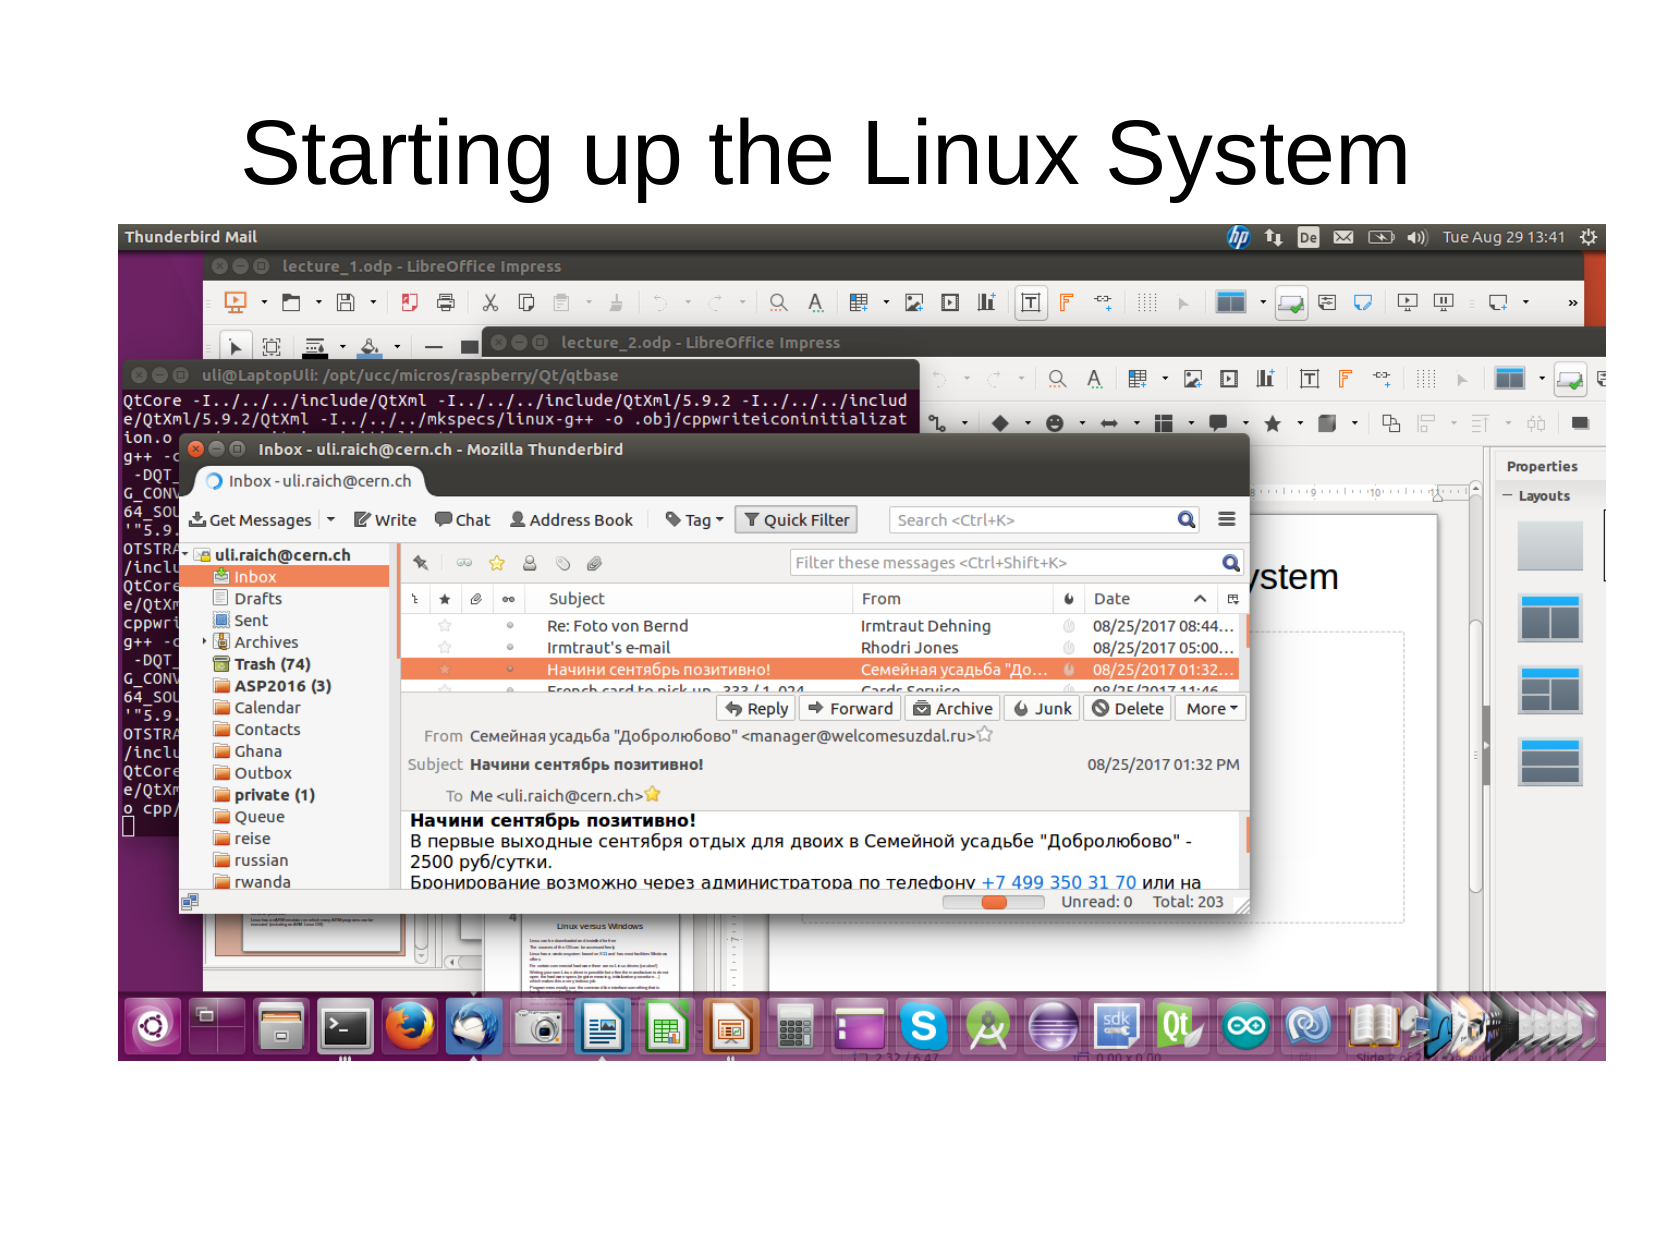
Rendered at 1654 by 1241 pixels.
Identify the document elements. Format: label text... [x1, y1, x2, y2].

picture [118, 224, 1606, 1061]
title Starting up the Linux System [82, 49, 1571, 257]
